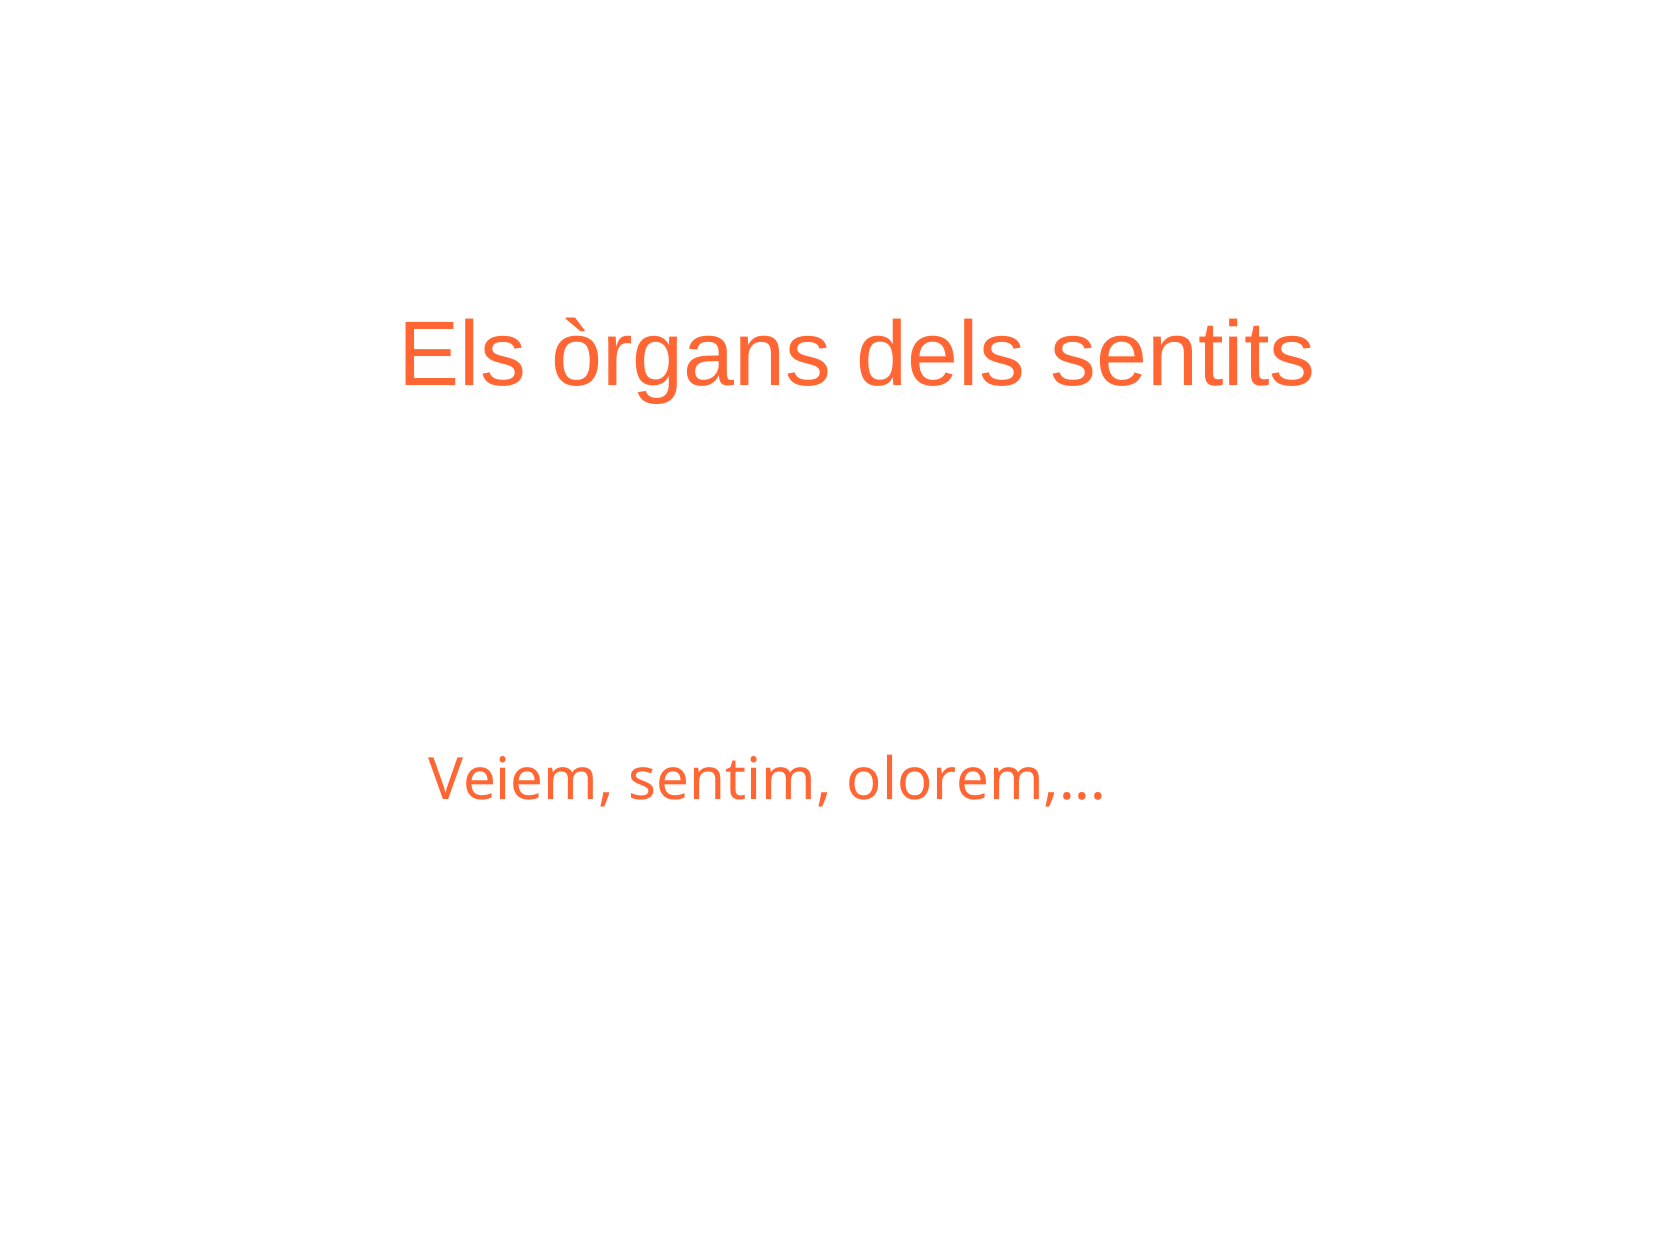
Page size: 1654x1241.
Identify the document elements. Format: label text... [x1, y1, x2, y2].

text_box Veiem, sentim, olorem,... [413, 729, 1236, 827]
text_box Els òrgans dels sentits [383, 295, 1333, 413]
